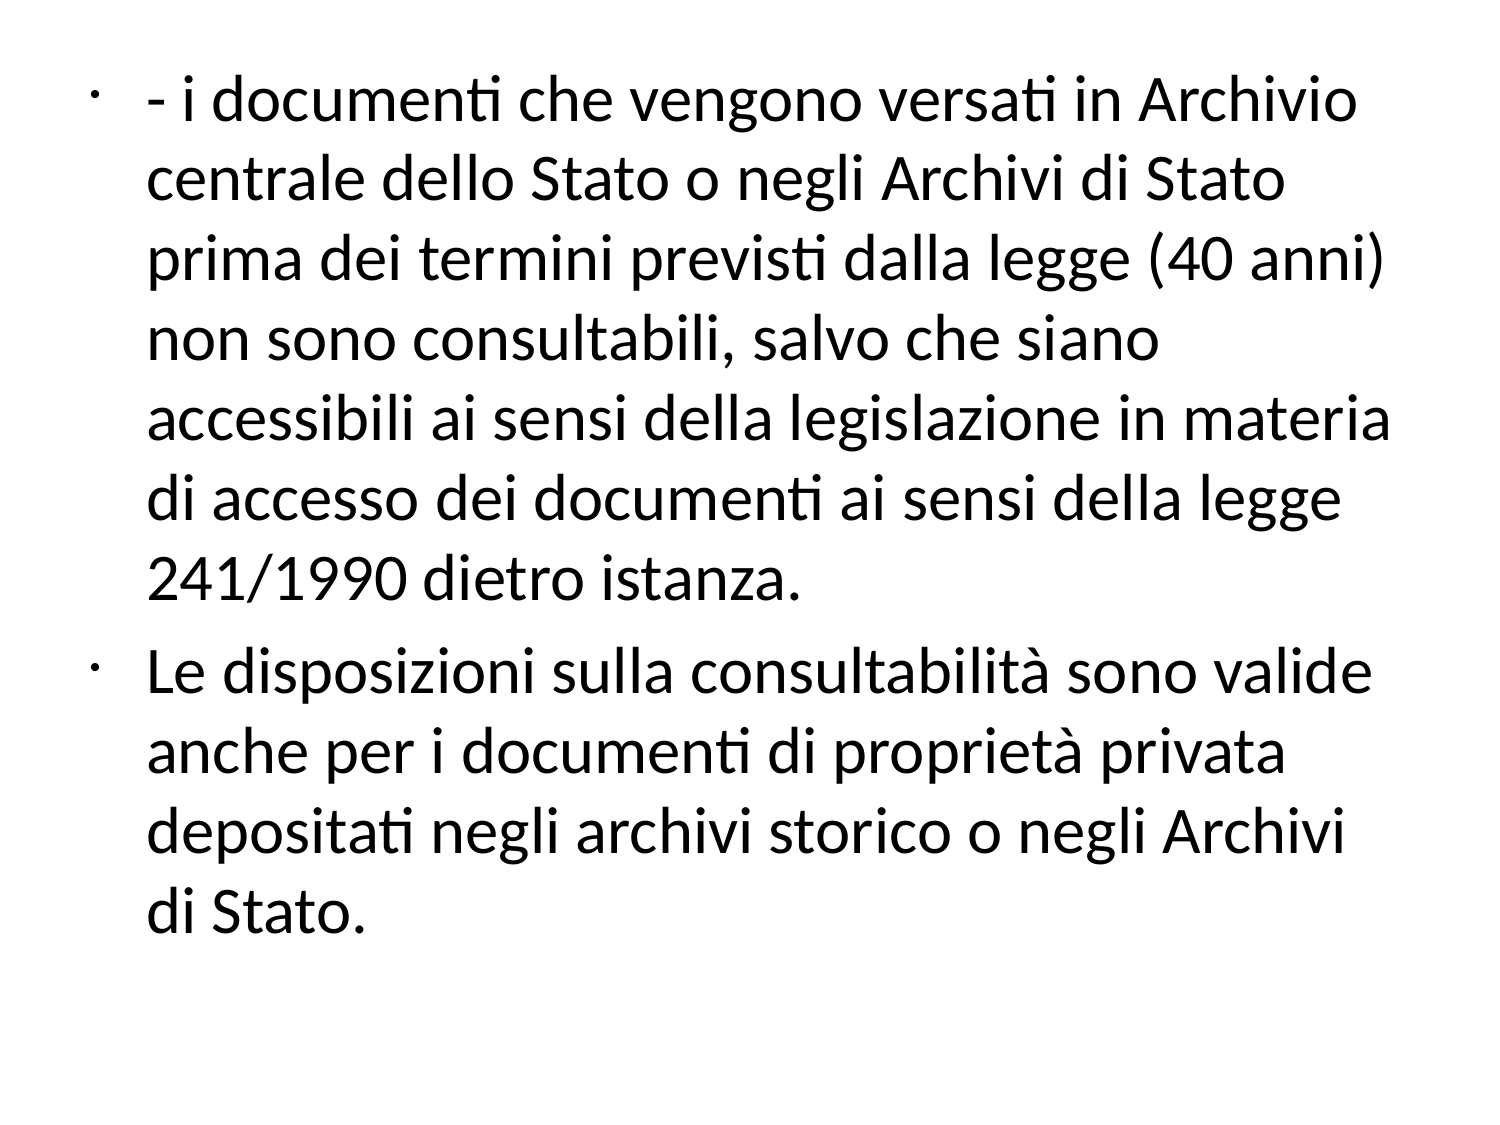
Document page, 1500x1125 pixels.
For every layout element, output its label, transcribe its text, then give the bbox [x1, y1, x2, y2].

list - i documenti che vengono versati in Archivio centrale dello Stato o negli Archivi di Stato prima dei termini previsti dalla legge (40 anni) non sono consultabili, salvo che siano accessibili ai sensi della legislazione in materia di accesso dei documenti ai sensi della legge 241/1990 dietro istanza. Le disposizioni sulla consultabilità sono valide anche per i documenti di proprietà privata depositati negli archivi storico o negli Archivi di Stato. [75, 46, 1425, 1005]
